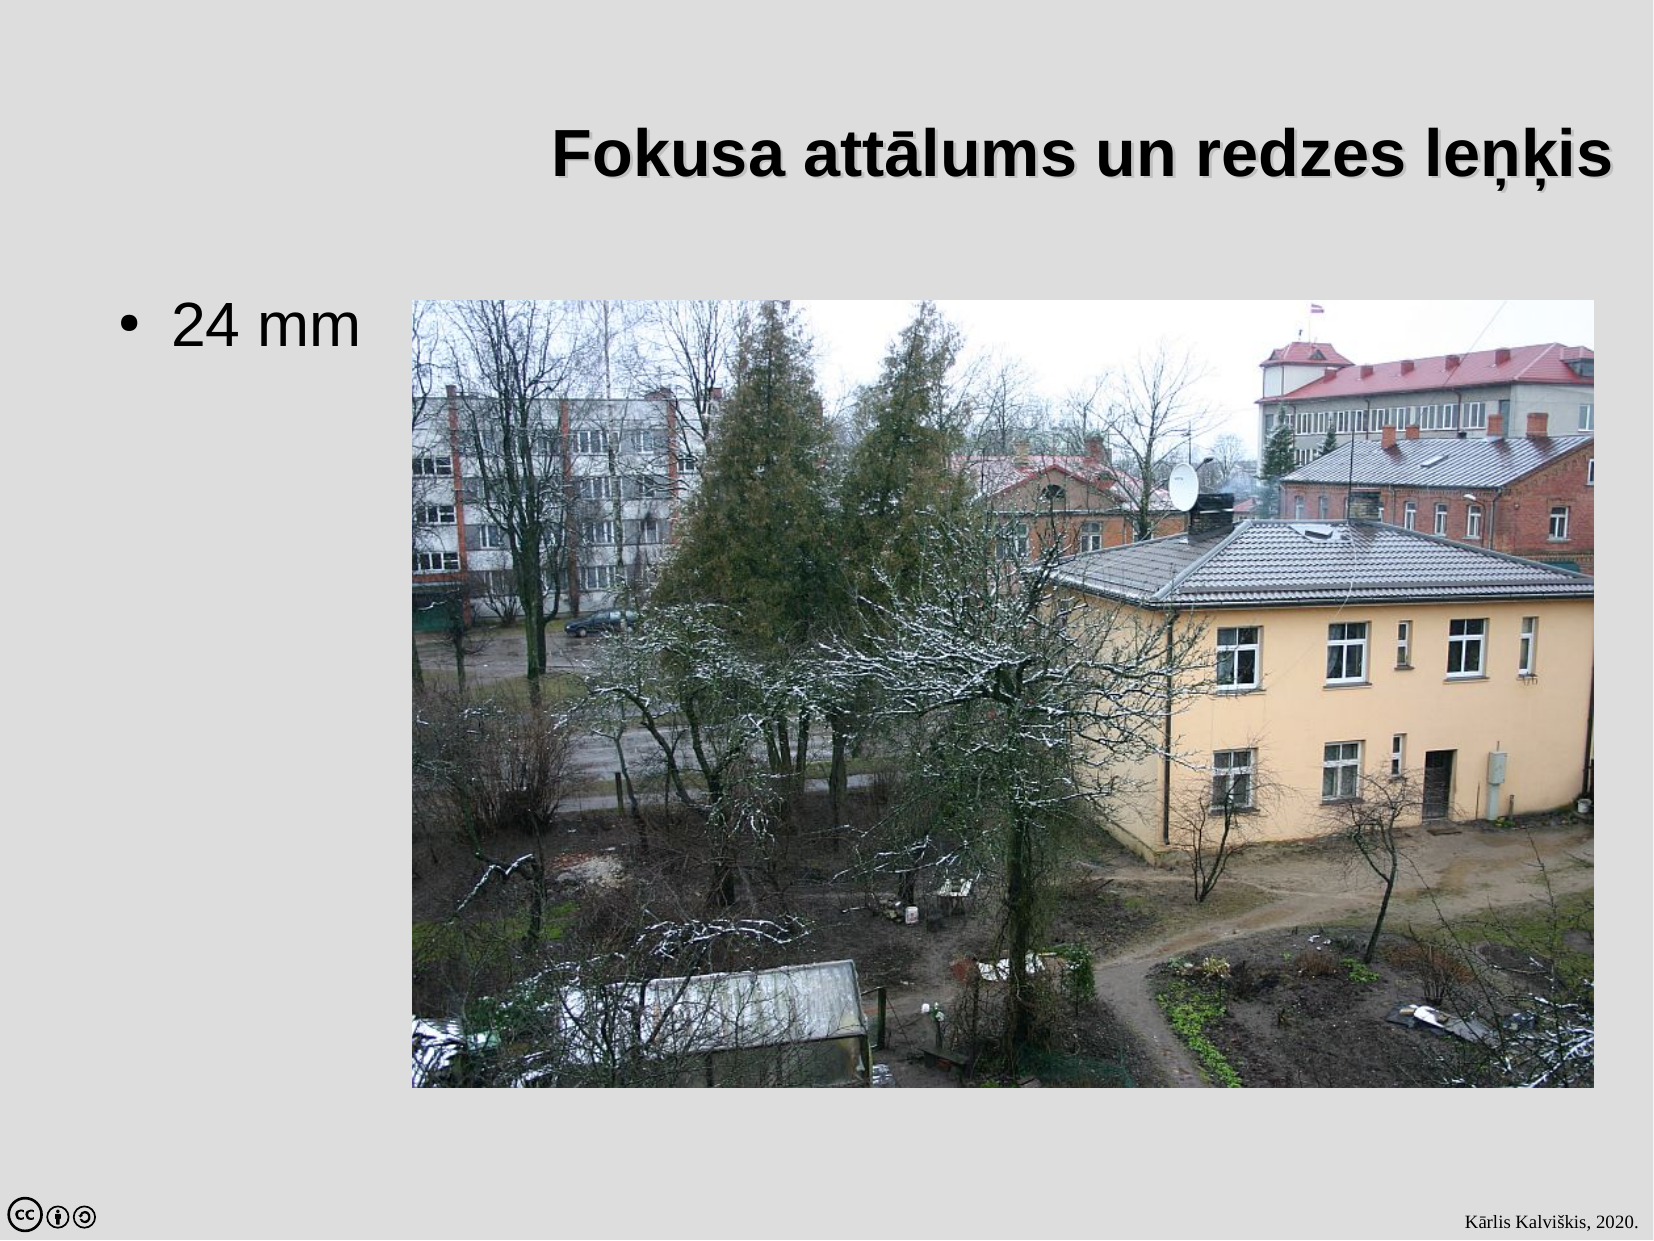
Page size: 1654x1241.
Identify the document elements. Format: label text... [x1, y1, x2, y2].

title Fokusa attālums un redzes leņķis [42, 49, 1615, 257]
picture [412, 300, 1594, 1089]
list 24 mm [82, 290, 1571, 1094]
